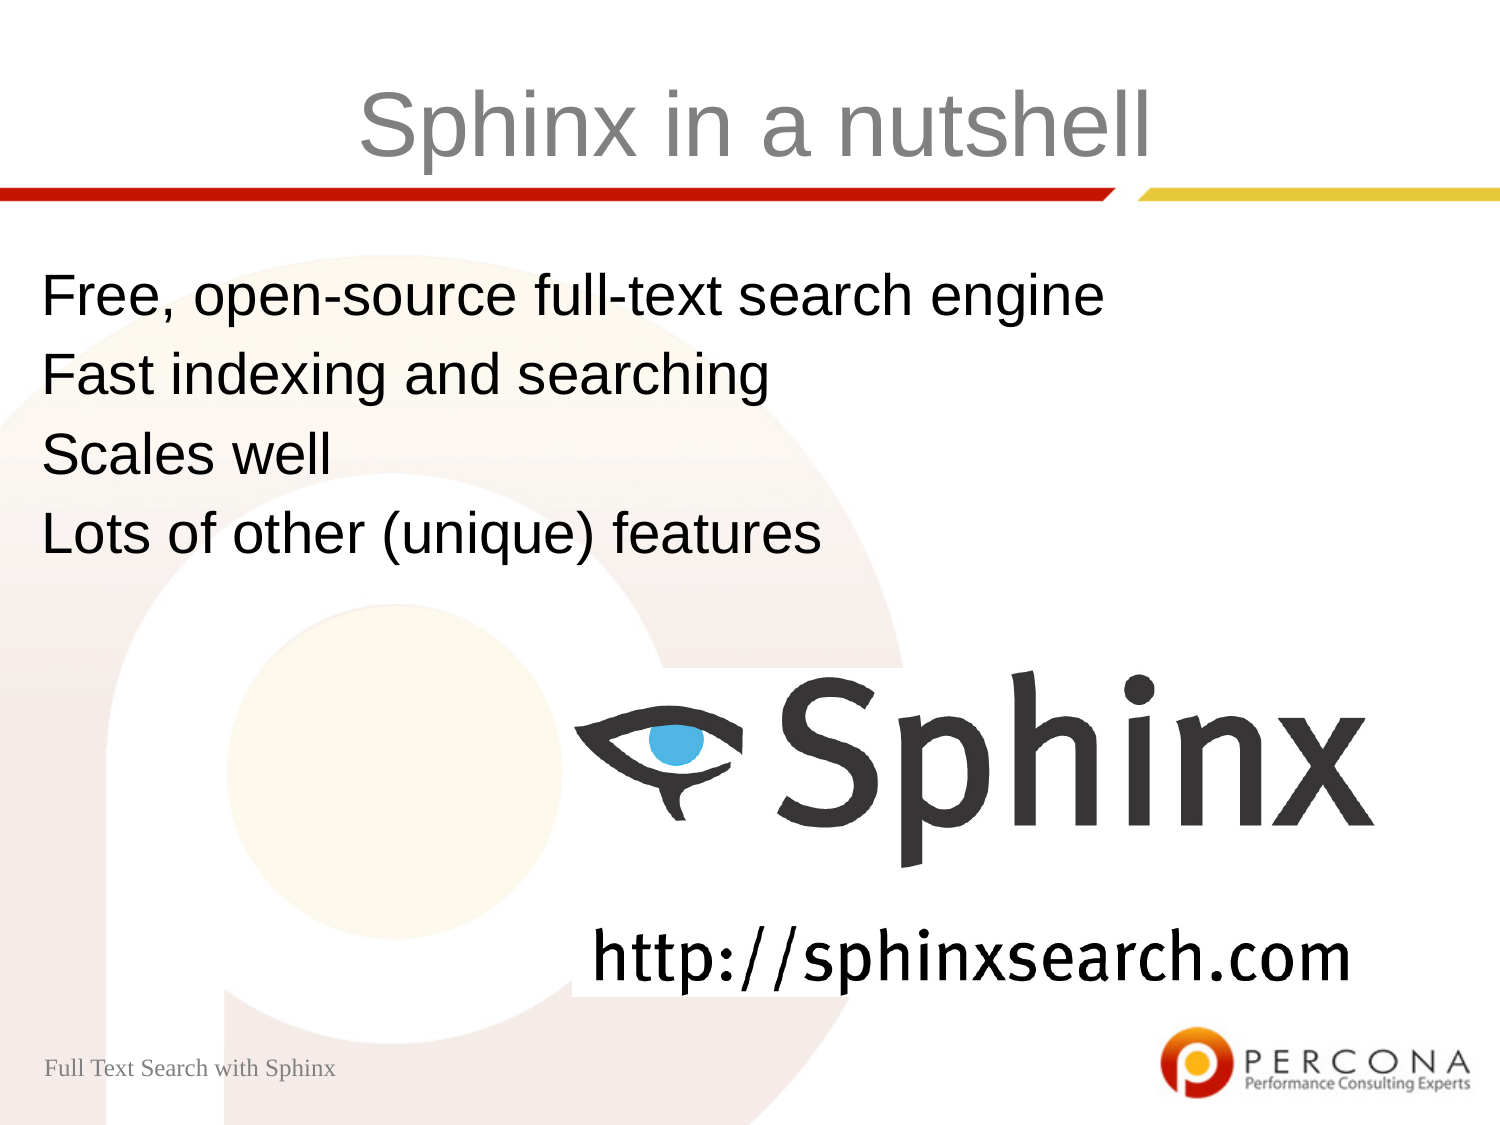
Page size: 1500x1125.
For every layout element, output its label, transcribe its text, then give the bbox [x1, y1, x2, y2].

list Free, open-source full-text search engine Fast indexing and searching Scales well Lots of other (unique) features [41, 262, 1471, 991]
picture [0, 0, 1500, 1125]
title Sphinx in a nutshell [41, 54, 1471, 195]
